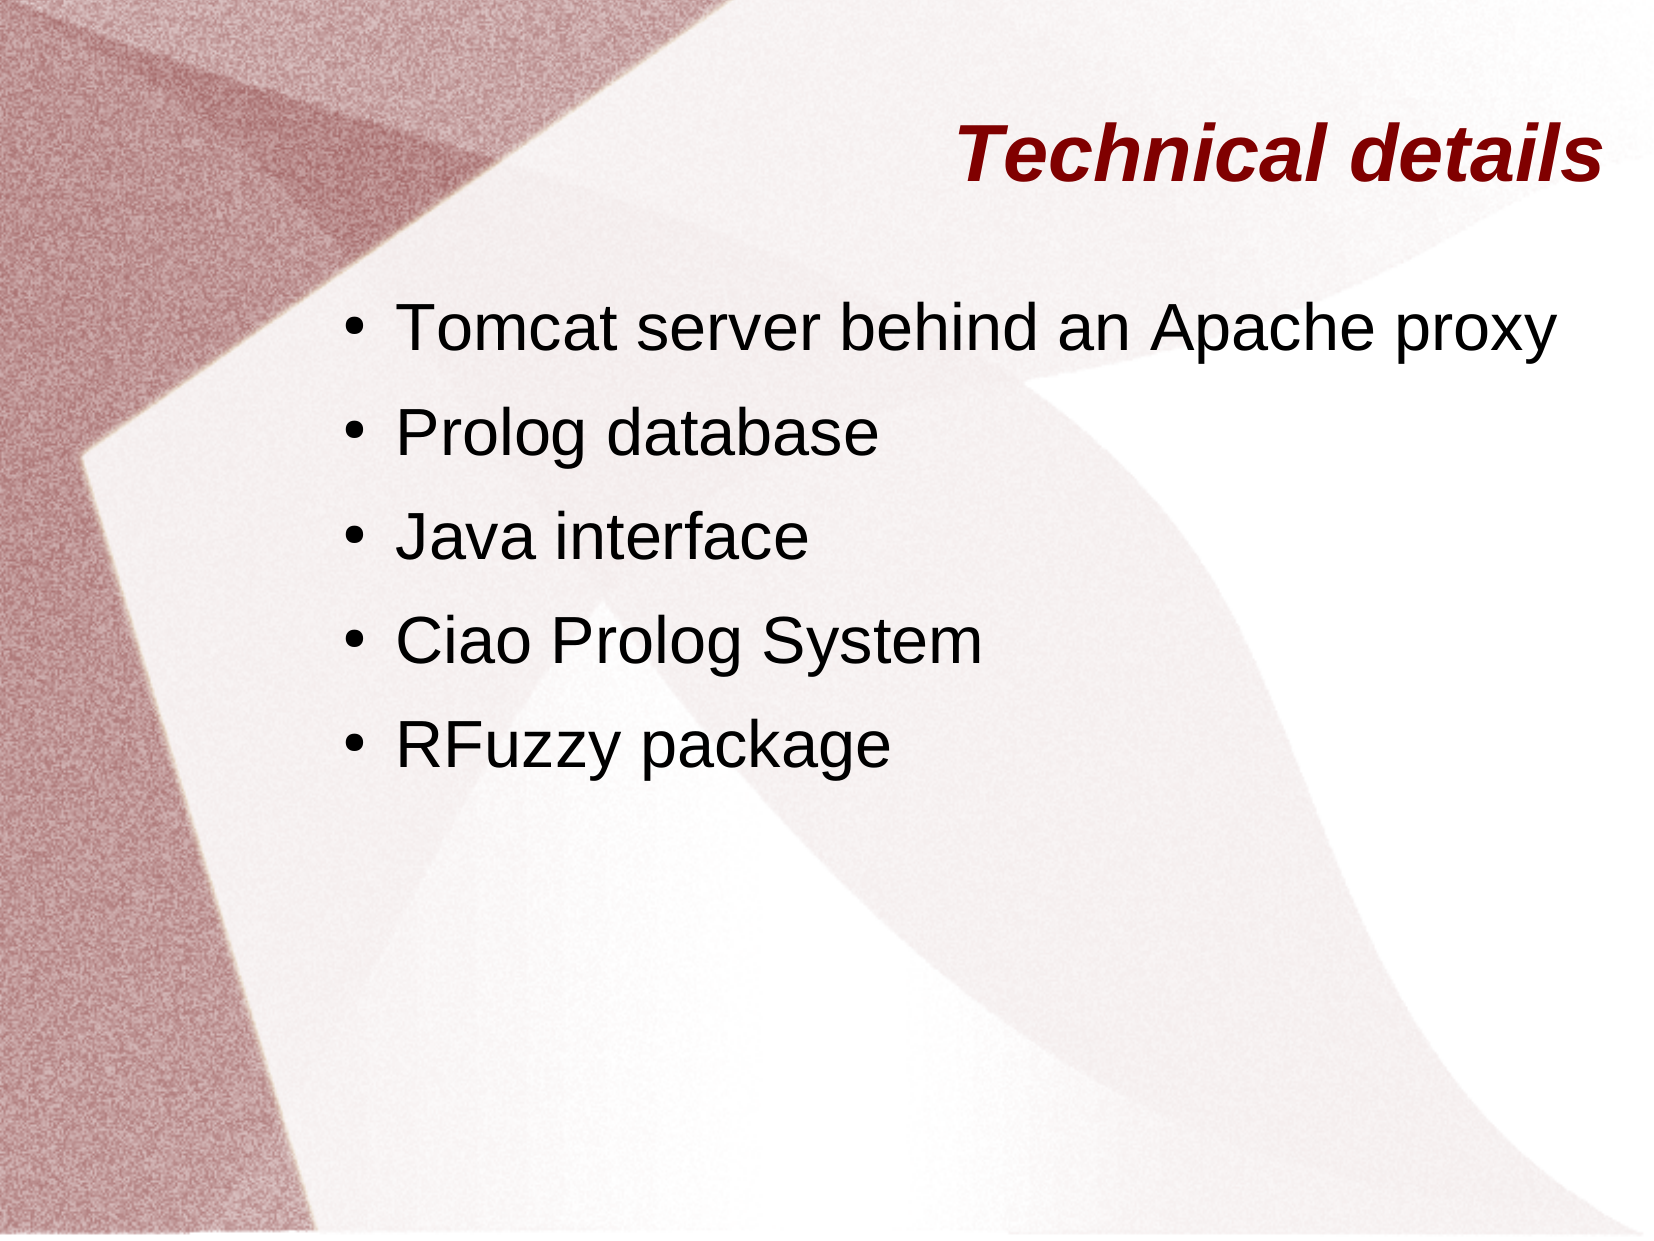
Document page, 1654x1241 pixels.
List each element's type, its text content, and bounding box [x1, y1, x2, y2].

title Technical details [596, 49, 1607, 257]
list Tomcat server behind an Apache proxy Prolog database Java interface Ciao Prolog System RFuzzy package [324, 290, 1601, 1010]
picture [0, 0, 1654, 1241]
